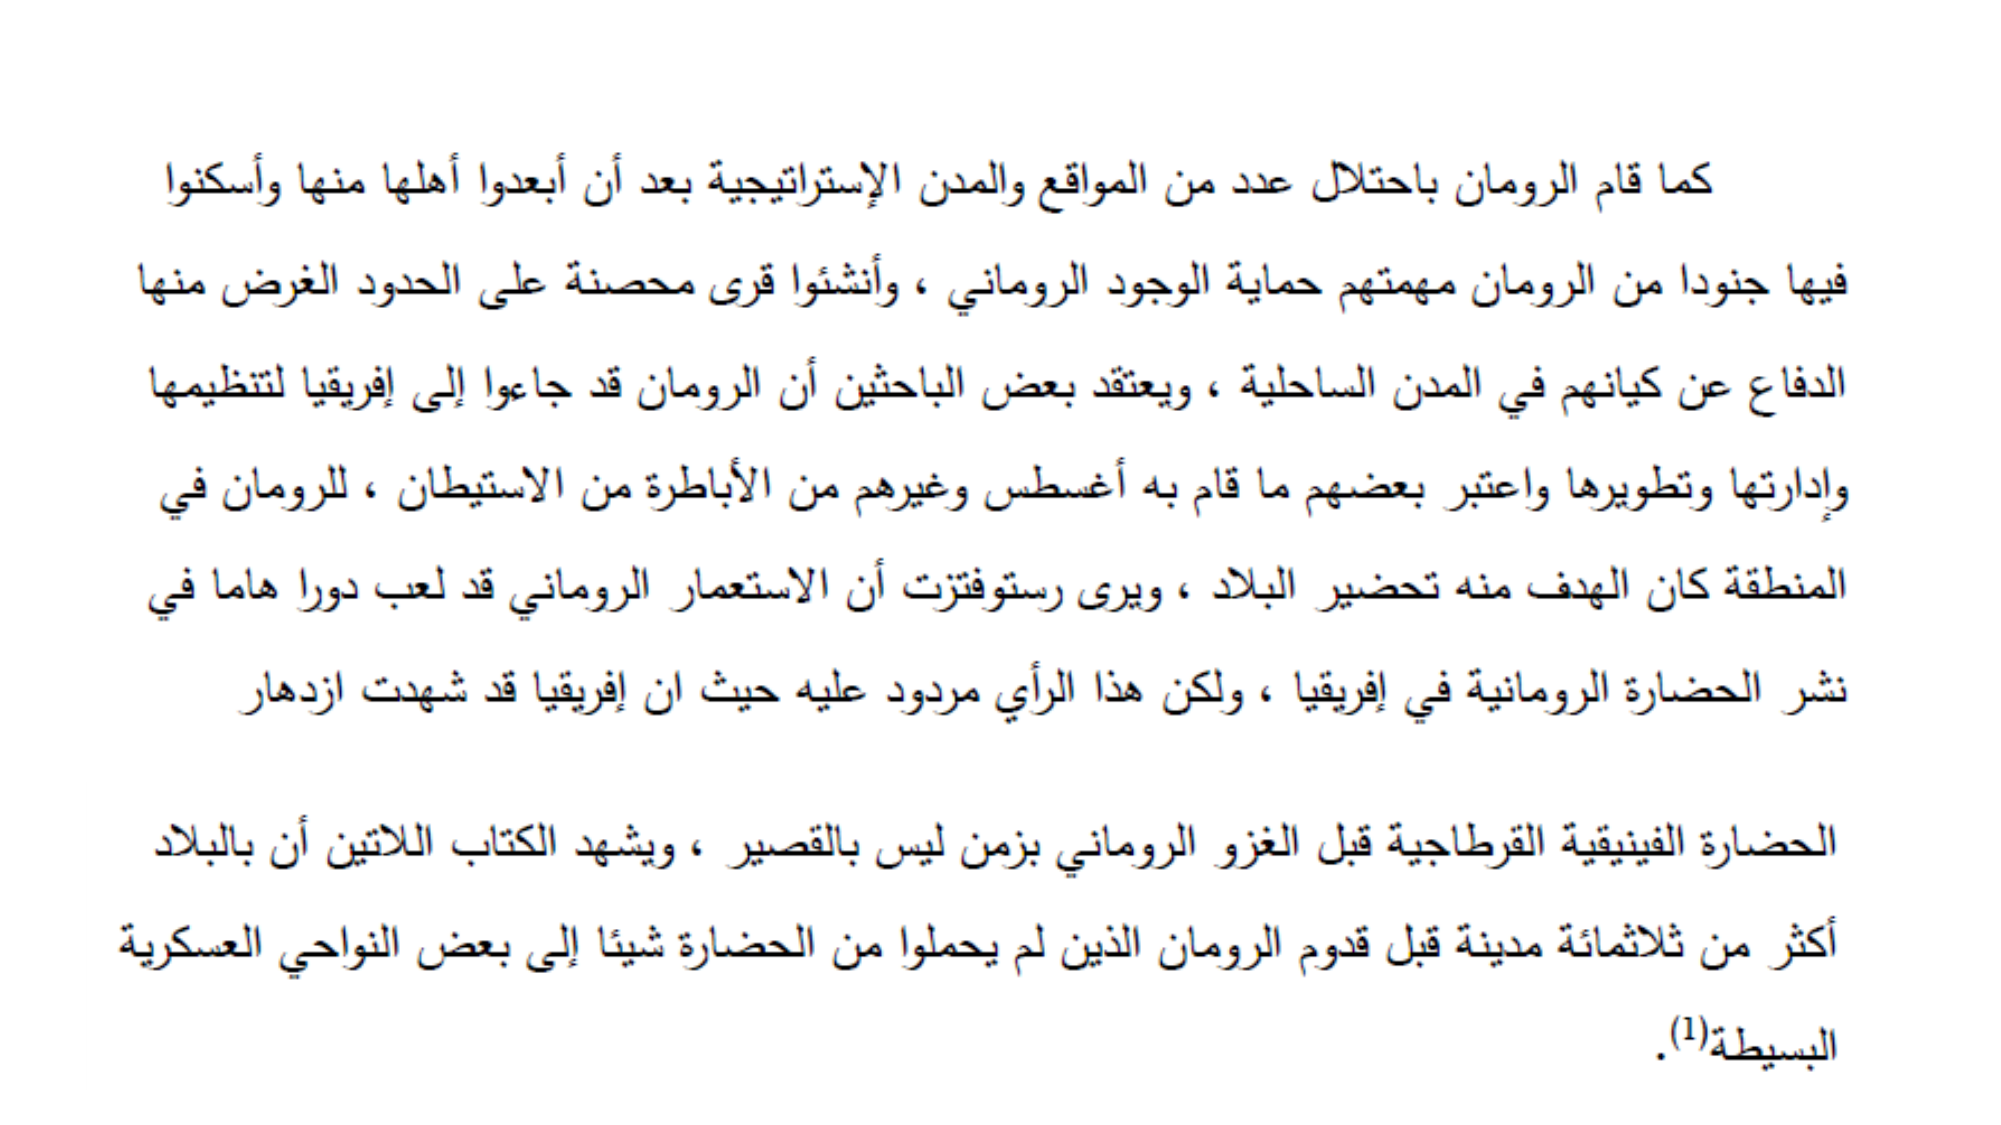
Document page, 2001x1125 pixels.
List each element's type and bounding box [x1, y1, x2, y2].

picture [58, 122, 1886, 1090]
